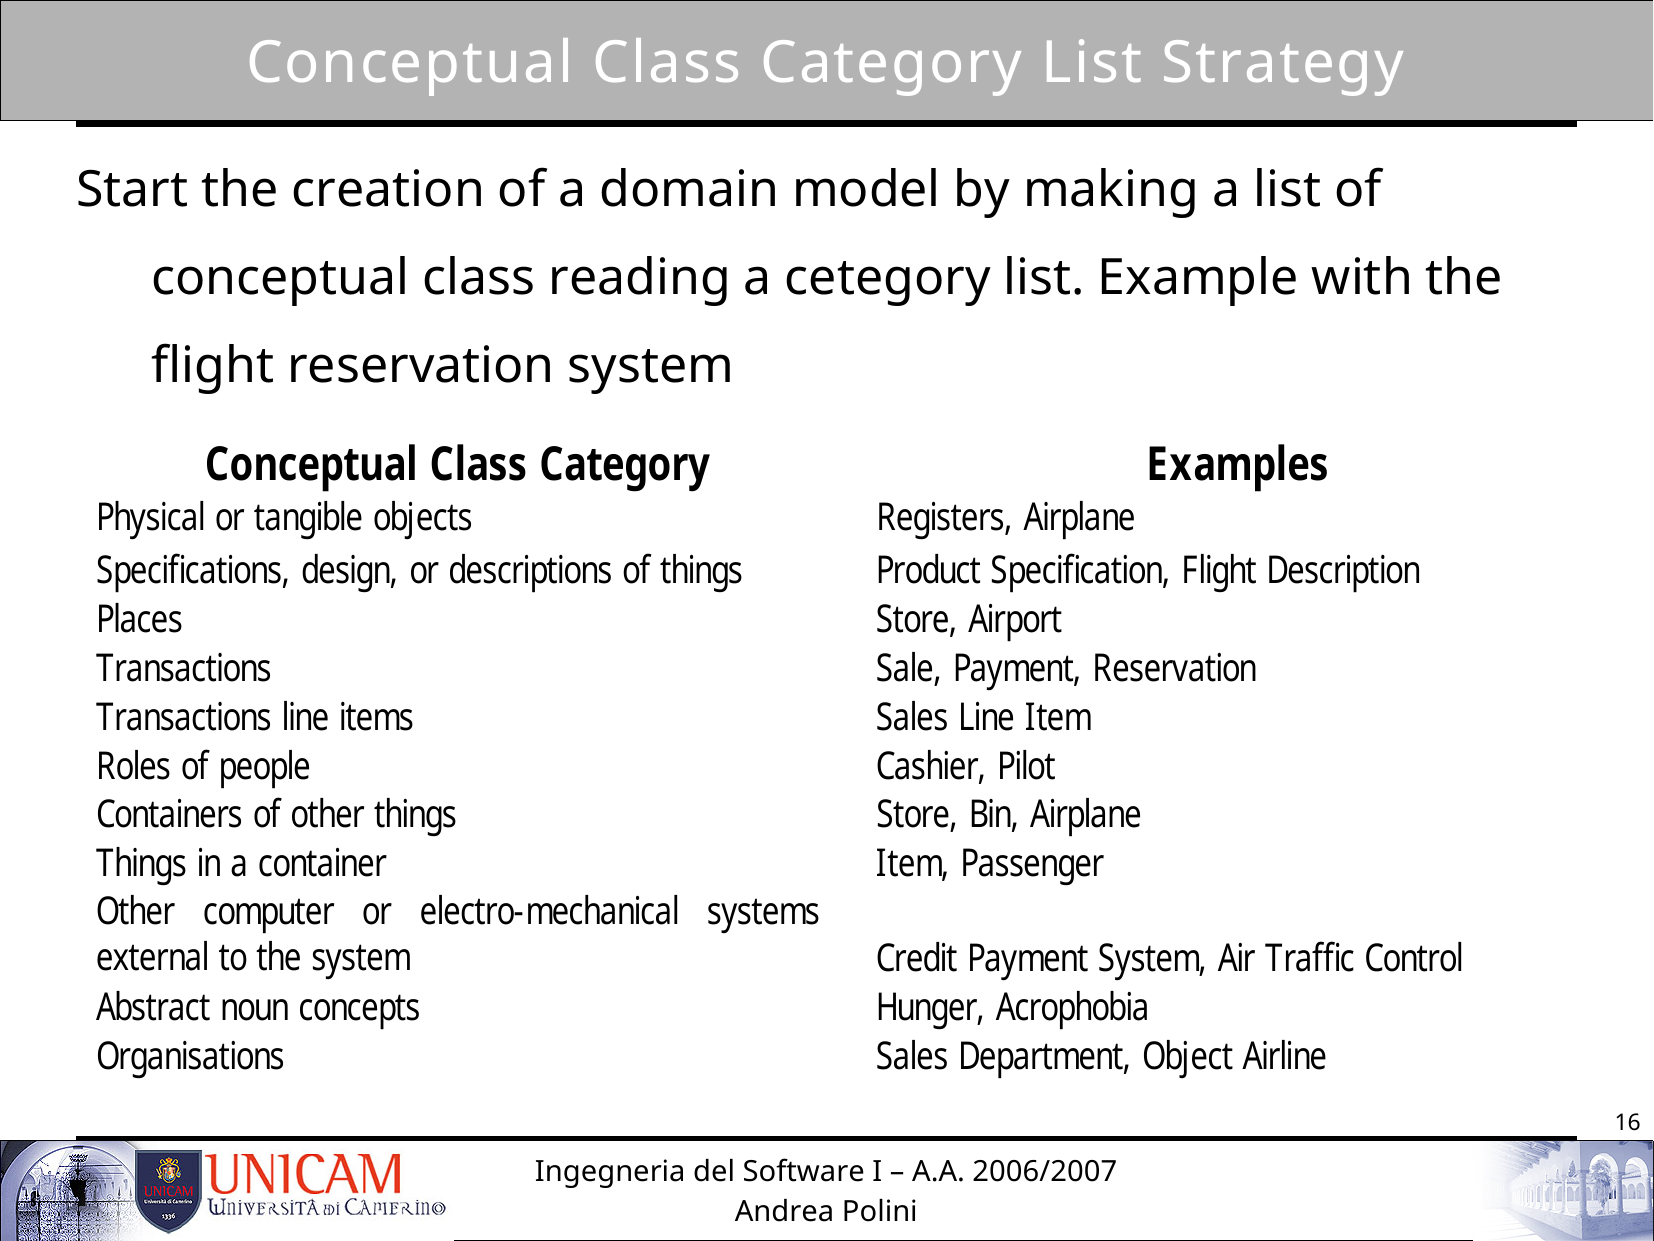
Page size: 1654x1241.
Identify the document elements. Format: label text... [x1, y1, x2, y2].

list Start the creation of a domain model by making a list of conceptual class reading a cetegory list. Example with the flight reservation system [76, 152, 1577, 671]
picture [0, 1141, 454, 1241]
chart [94, 434, 1604, 1082]
picture [1473, 1141, 1654, 1241]
title Conceptual Class Category List Strategy [0, 0, 1653, 121]
